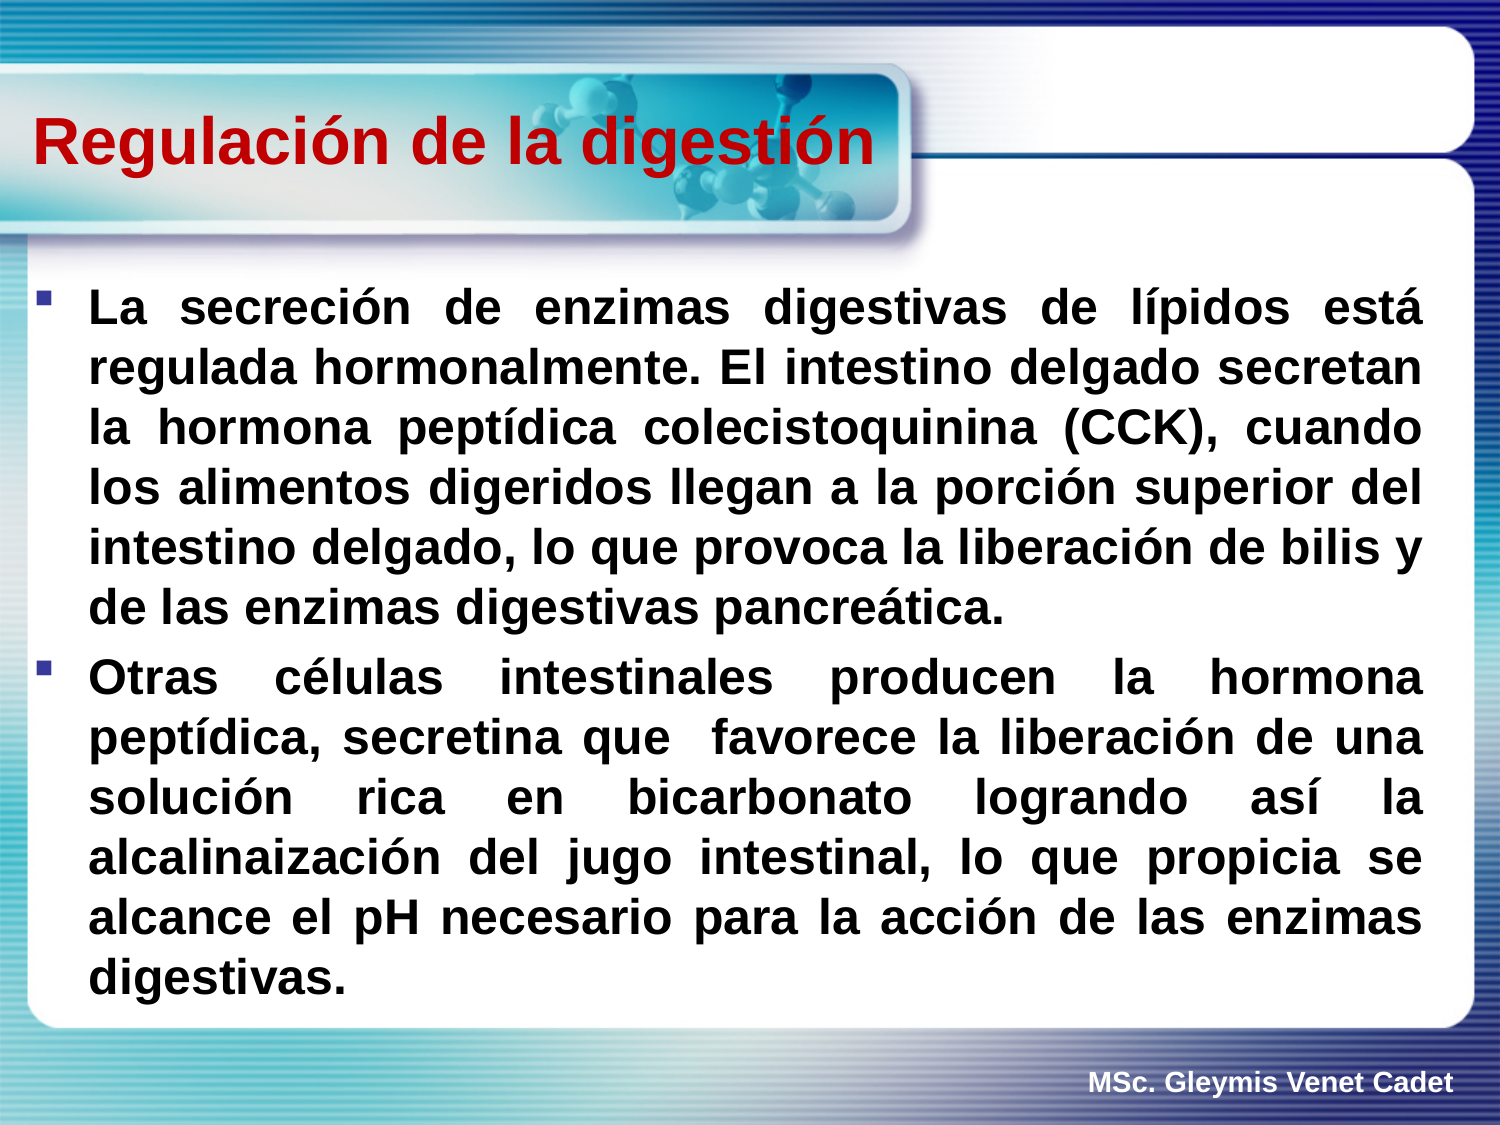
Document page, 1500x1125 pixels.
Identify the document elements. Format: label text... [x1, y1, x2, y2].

title Regulación de la digestión [17, 66, 1368, 209]
picture [0, 0, 1500, 1125]
text_box MSc. Gleymis Venet Cadet [1073, 1056, 1478, 1106]
list La secreción de enzimas digestivas de lípidos está regulada hormonalmente. El intestino delgado secretan la hormona peptídica colecistoquinina (CCK), cuando los alimentos digeridos llegan a la porción superior del intestino delgado, lo que provoca la liberación de bilis y de las enzimas digestivas pancreática. Otras células intestinales producen la hormona peptídica, secretina que favorece la liberación de una solución rica en bicarbonato logrando así la alcalinaización del jugo intestinal, lo que propicia se alcance el pH necesario para la acción de las enzimas digestivas. [17, 267, 1440, 1010]
